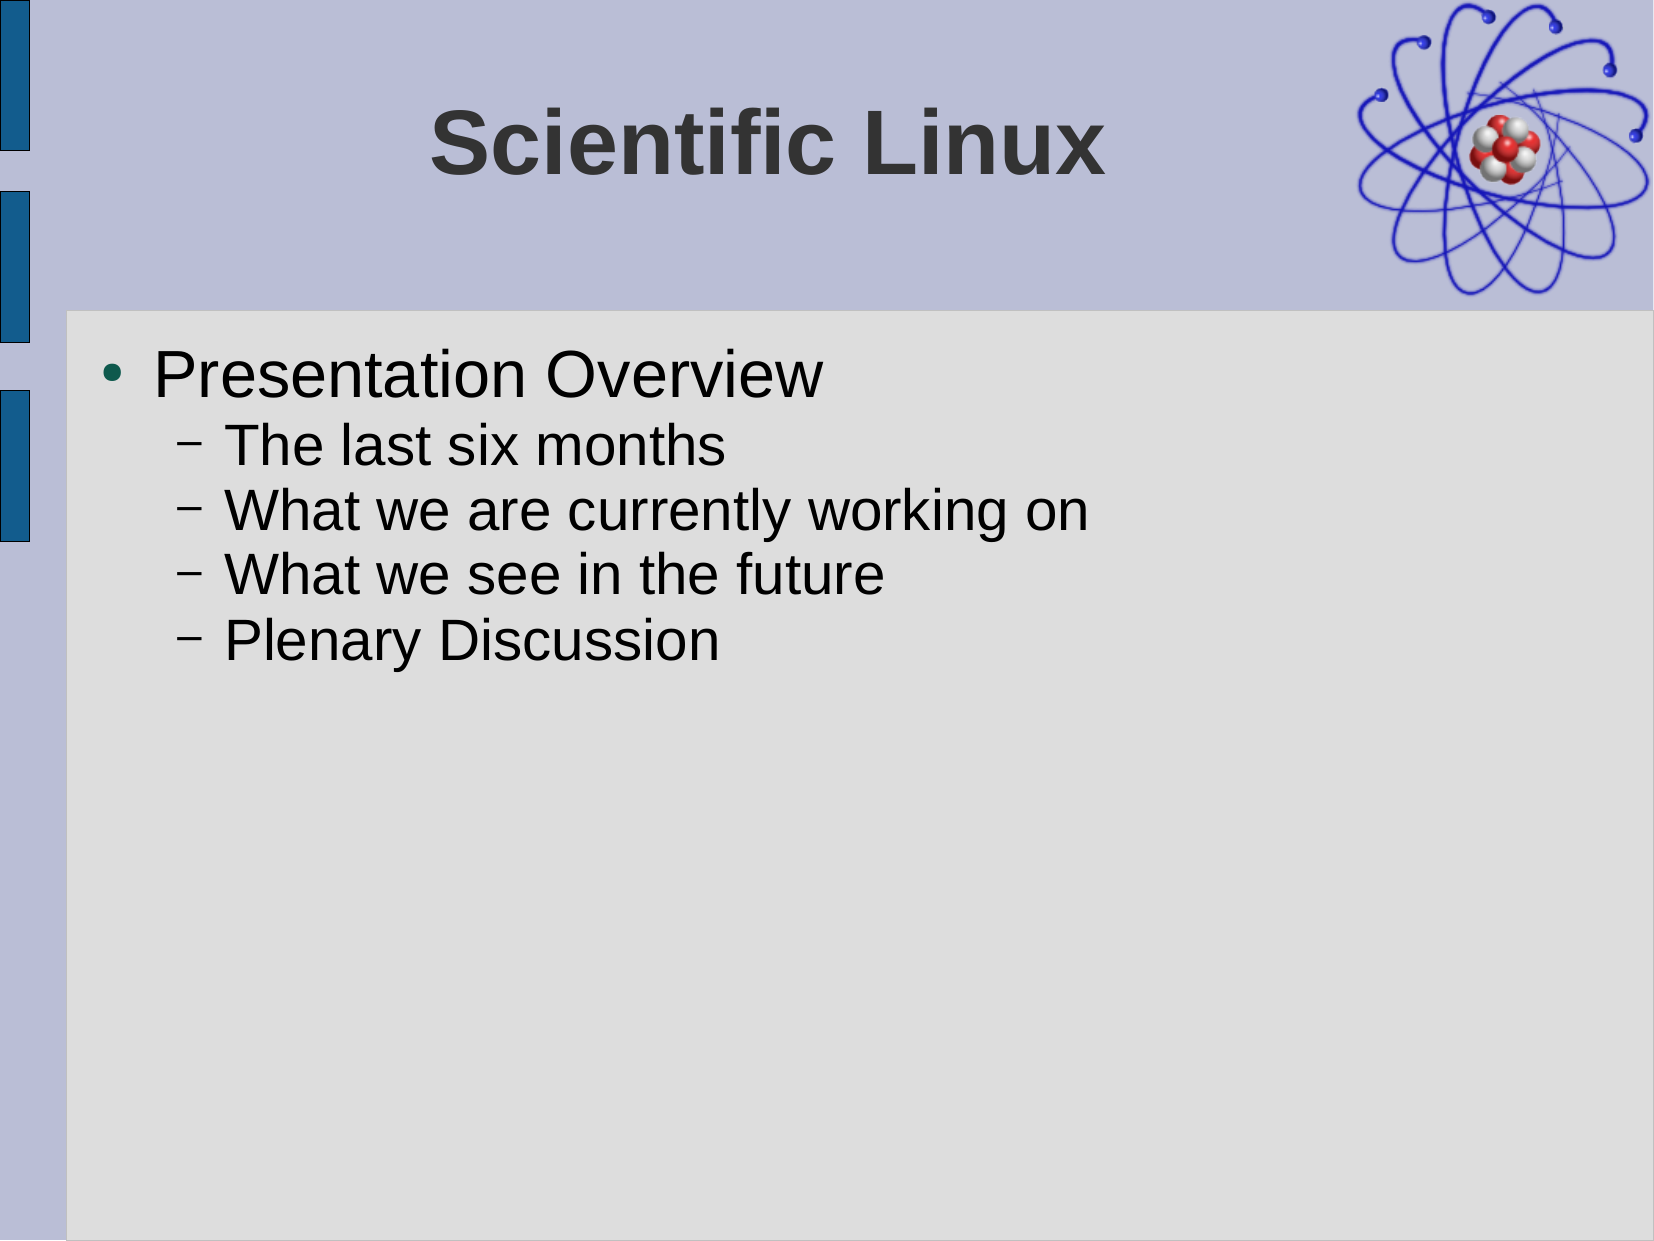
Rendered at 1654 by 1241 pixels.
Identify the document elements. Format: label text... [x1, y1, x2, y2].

list Presentation Overview The last six months What we are currently working on What we see in the future Plenary Discussion [82, 337, 1571, 1109]
title Scientific Linux [75, 39, 1353, 247]
picture [1353, 0, 1654, 301]
